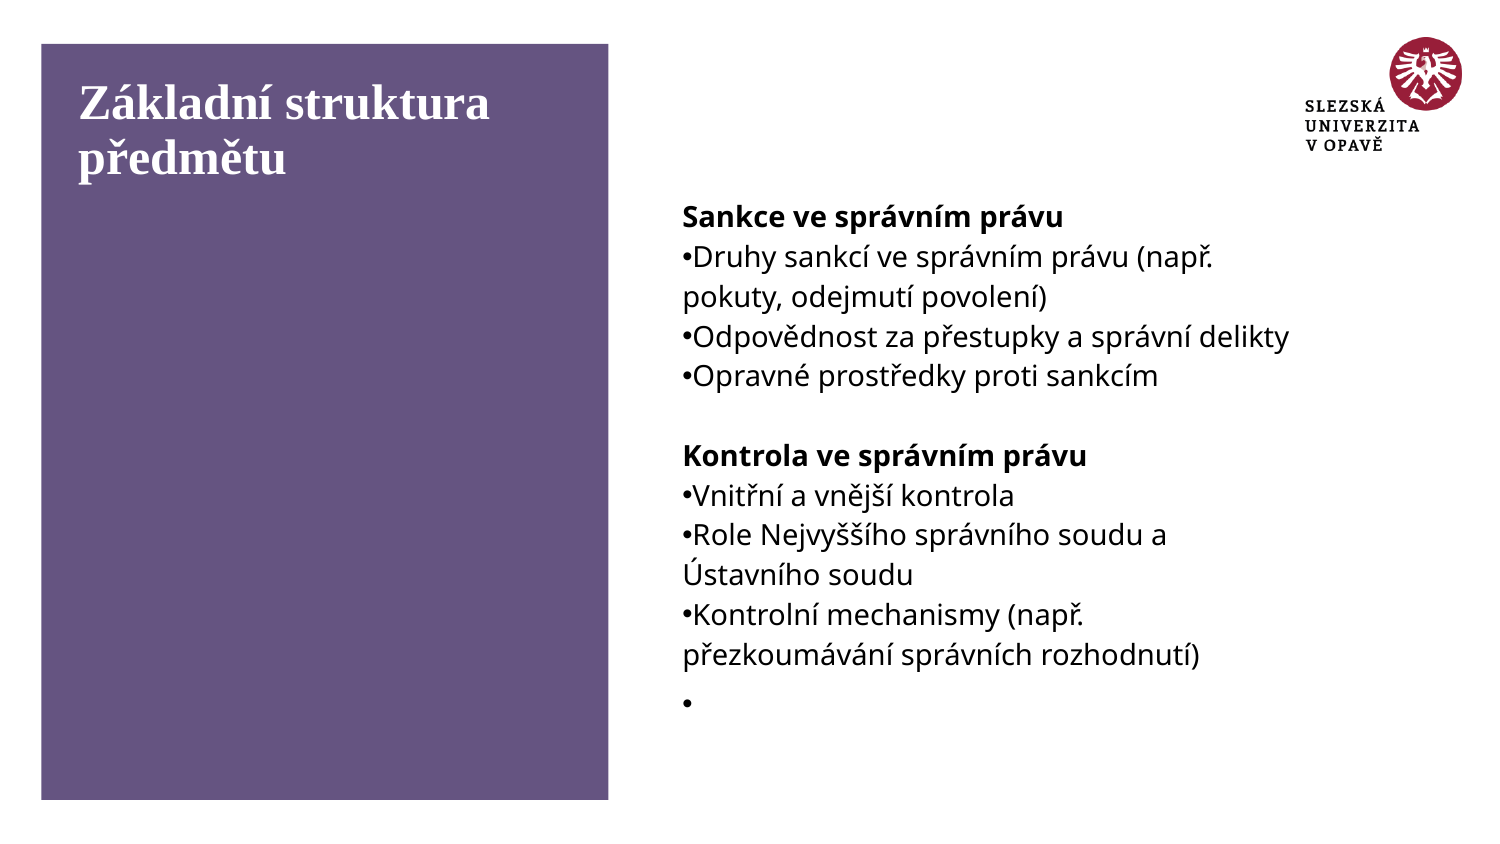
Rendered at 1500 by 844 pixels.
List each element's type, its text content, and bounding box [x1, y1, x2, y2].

text_box [41, 43, 609, 800]
text_box Sankce ve správním právu Druhy sankcí ve správním právu (např. pokuty, odejmutí povolení) Odpovědnost za přestupky a správní delikty Opravné prostředky proti sankcím Kontrola ve správním právu Vnitřní a vnější kontrola Role Nejvyššího správního soudu a Ústavního soudu Kontrolní mechanismy (např. přezkoumávání správních rozhodnutí) [667, 189, 1306, 780]
text_box Základní struktura předmětu [63, 67, 586, 399]
picture [1305, 37, 1462, 151]
